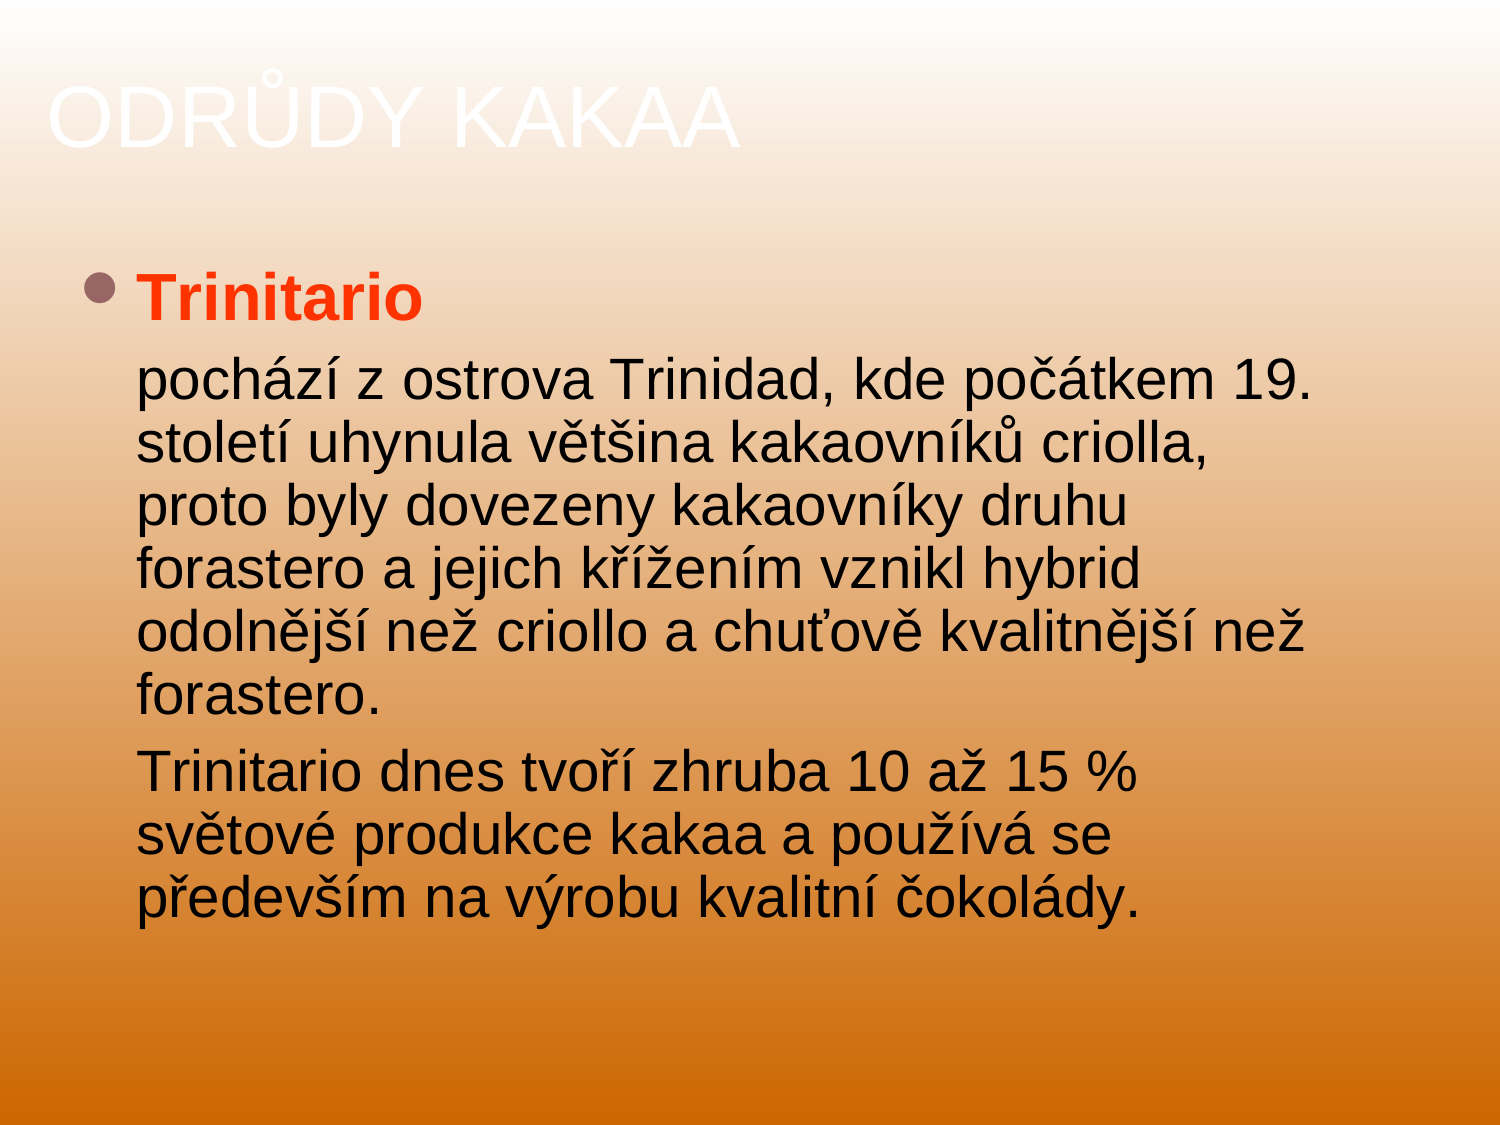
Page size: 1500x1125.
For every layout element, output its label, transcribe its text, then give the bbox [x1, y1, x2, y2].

title ODRŮDY KAKAA [31, 37, 1347, 188]
list Trinitario pochází z ostrova Trinidad, kde počátkem 19. století uhynula většina kakaovníků criolla, proto byly dovezeny kakaovníky druhu forastero a jejich křížením vznikl hybrid odolnější než criollo a chuťově kvalitnější než forastero. Trinitario dnes tvoří zhruba 10 až 15 % světové produkce kakaa a používá se především na výrobu kvalitní čokolády. [64, 255, 1365, 1016]
